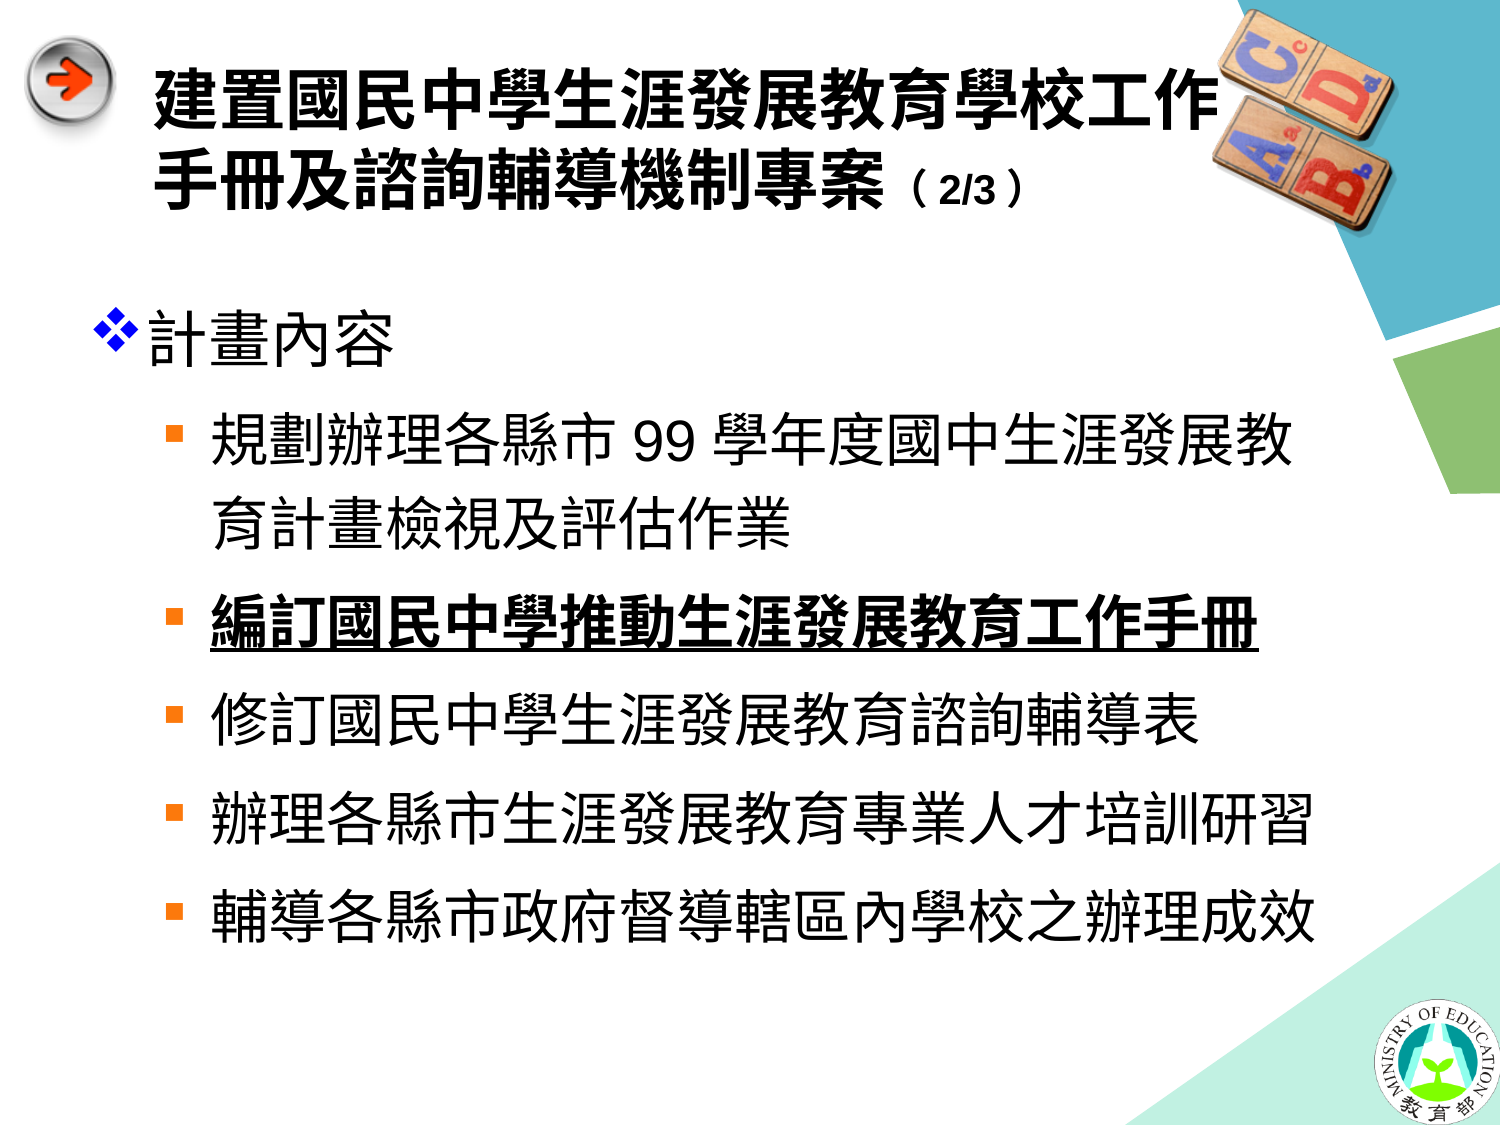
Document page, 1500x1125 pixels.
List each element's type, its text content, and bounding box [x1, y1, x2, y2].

picture [1374, 999, 1500, 1125]
picture [24, 35, 118, 150]
list 計畫內容 規劃辦理各縣市99學年度國中生涯發展教育計畫檢視及評估作業 編訂國民中學推動生涯發展教育工作手冊 修訂國民中學生涯發展教育諮詢輔導表 辦理各縣市生涯發展教育專業人才培訓研習 輔導各縣市政府督導轄區內學校之辦理成效 [73, 277, 1338, 1075]
title 建置國民中學生涯發展教育學校工作手冊及諮詢輔導機制專案（2/3） [137, 62, 1288, 213]
picture [1212, 8, 1399, 238]
